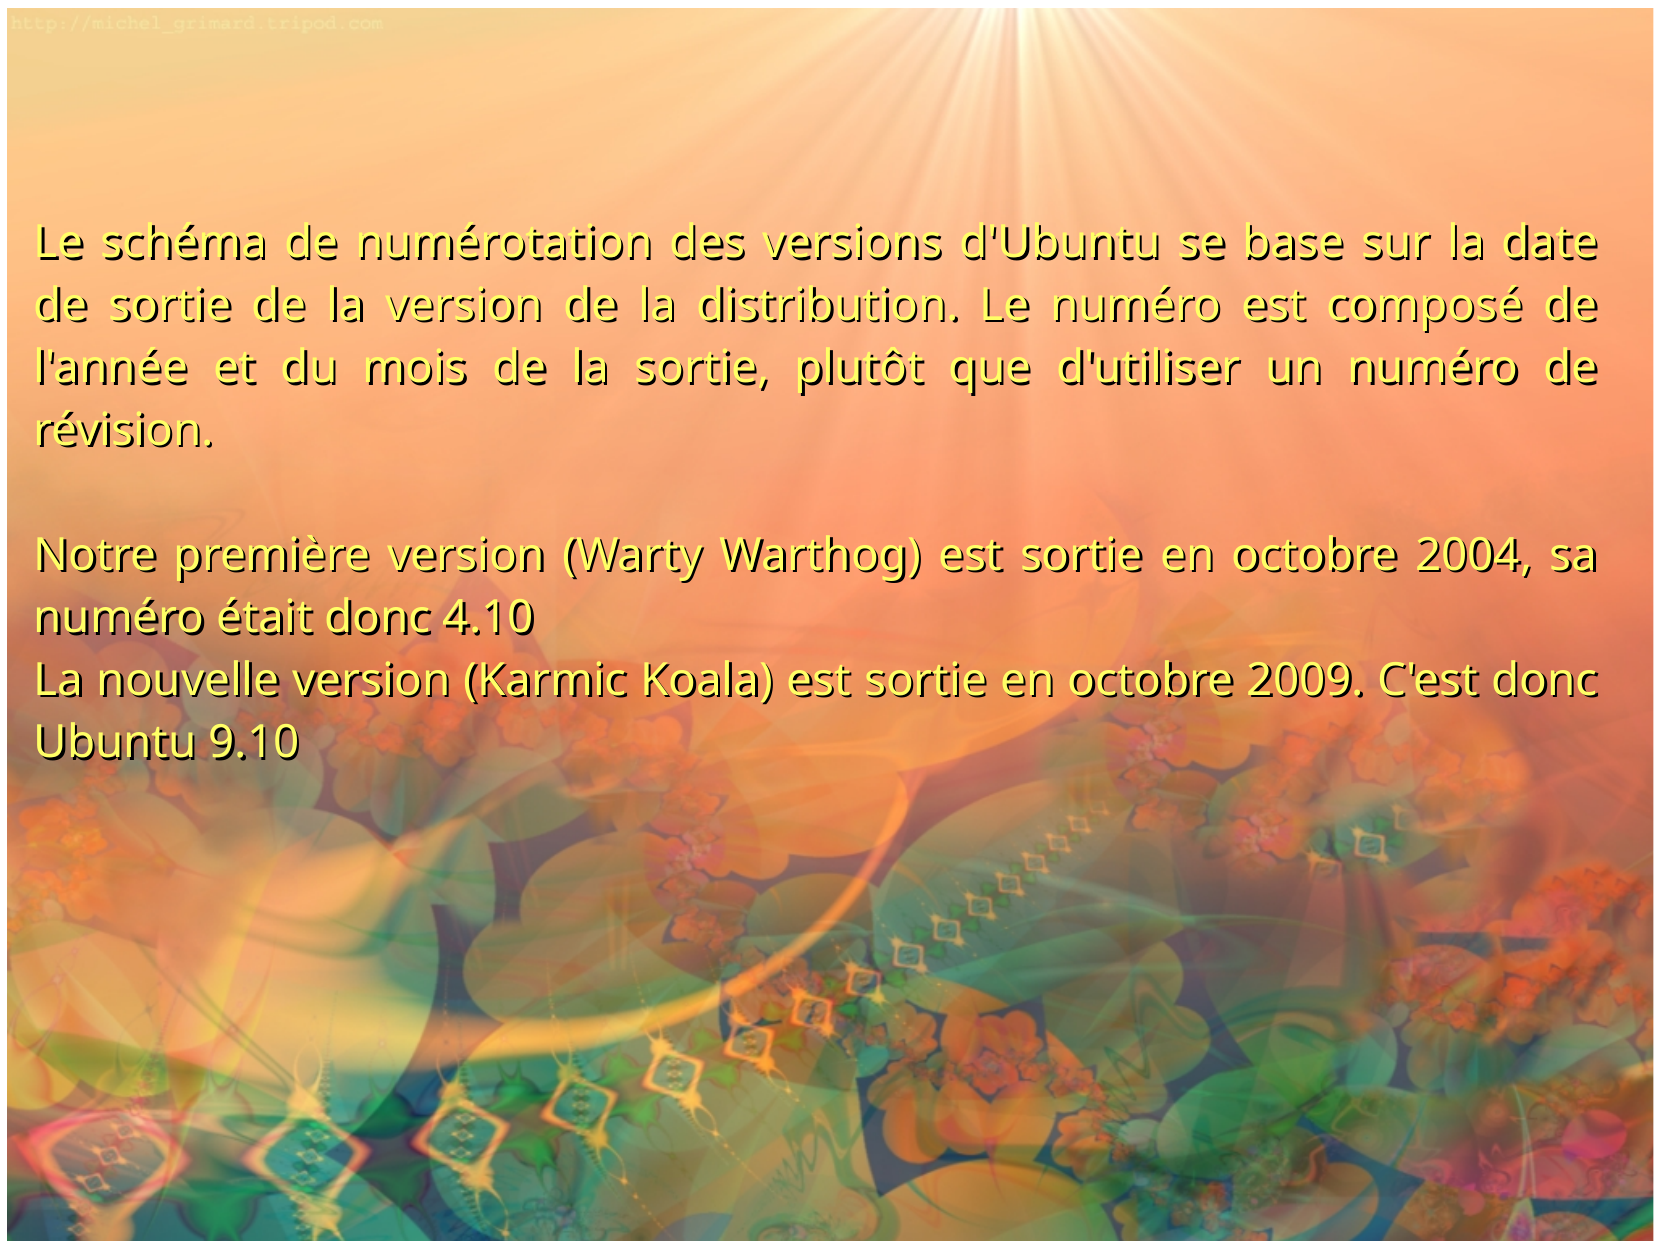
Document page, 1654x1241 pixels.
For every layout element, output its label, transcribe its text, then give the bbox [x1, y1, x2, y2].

picture [7, 8, 1654, 1241]
text_box Le schéma de numérotation des versions d'Ubuntu se base sur la date de sortie de la version de la distribution. Le numéro est composé de l'année et du mois de la sortie, plutôt que d'utiliser un numéro de révision. Notre première version (Warty Warthog) est sortie en octobre 2004, sa numéro était donc 4.10 La nouvelle version (Karmic Koala) est sortie en octobre 2009. C'est donc Ubuntu 9.10 [18, 201, 1614, 880]
